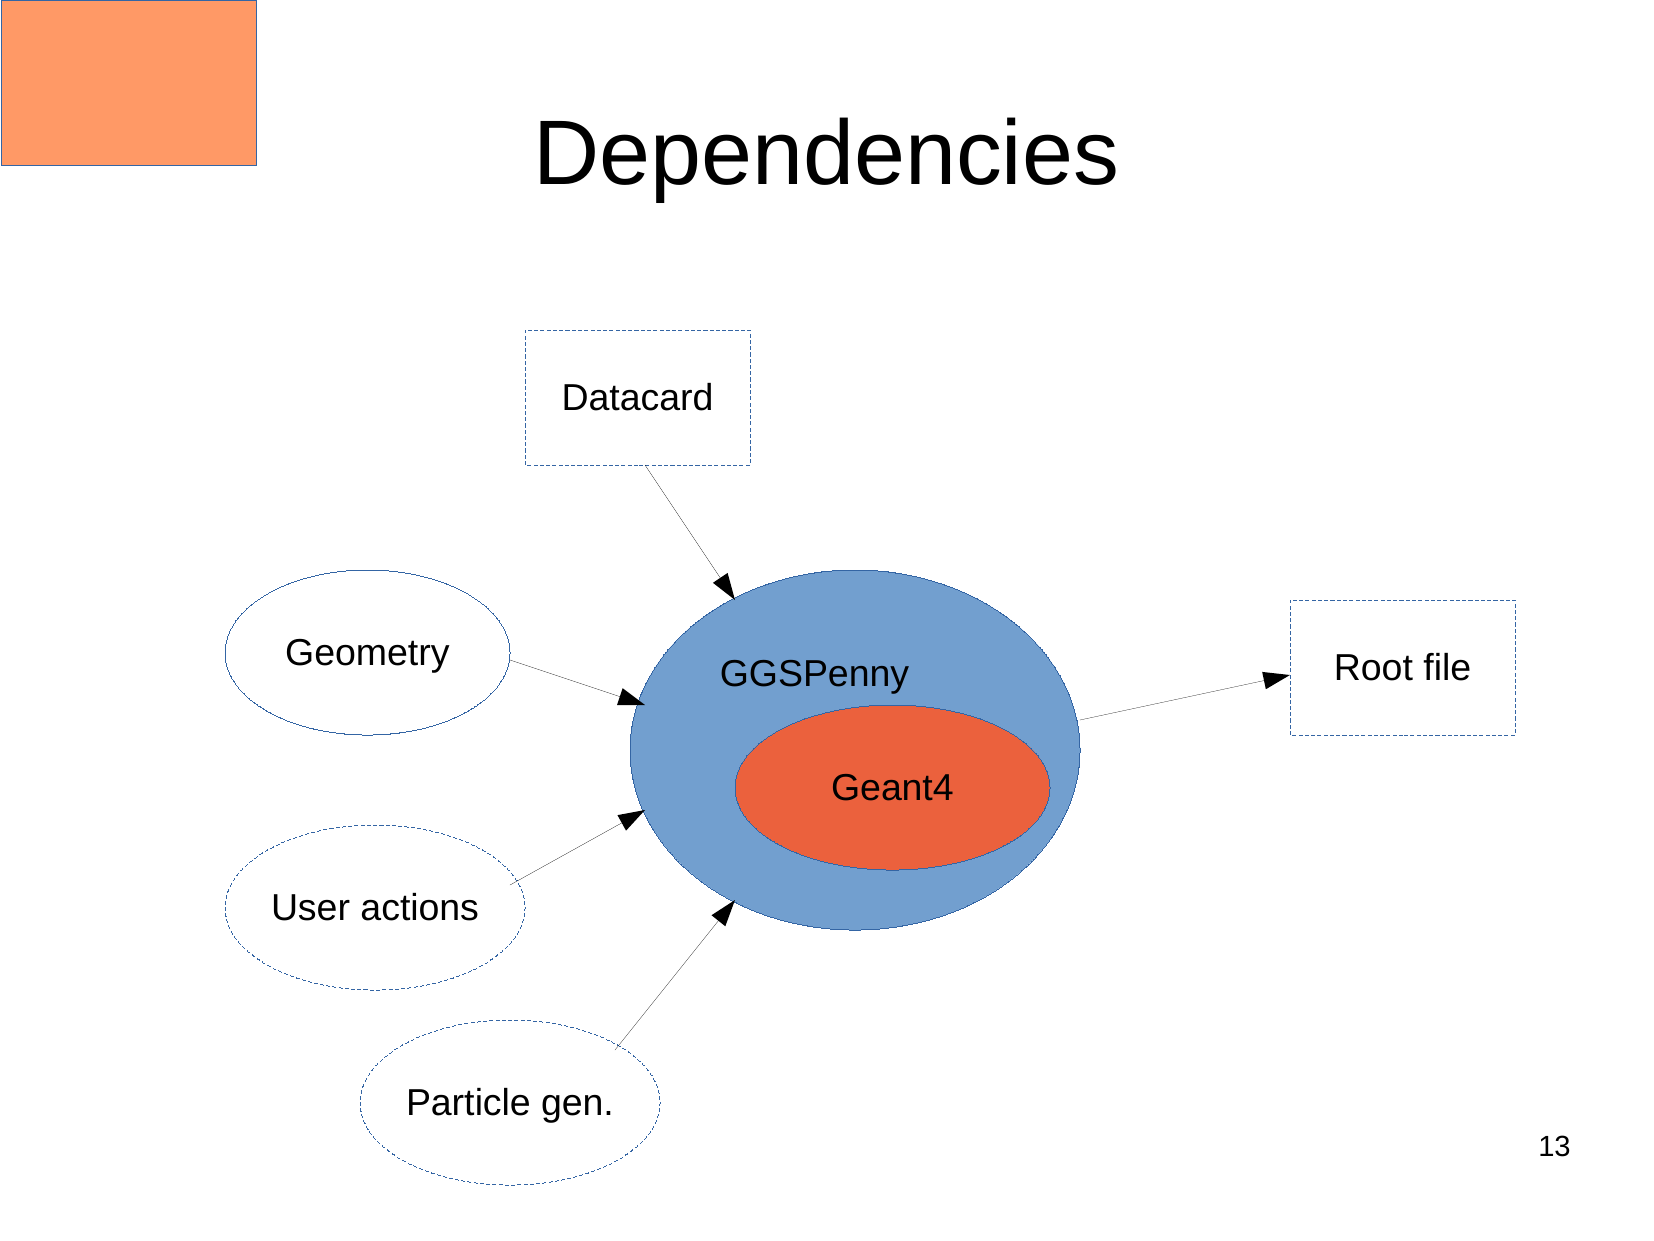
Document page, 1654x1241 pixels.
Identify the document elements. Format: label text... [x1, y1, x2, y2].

text_box Geometry [225, 570, 511, 736]
text_box User actions [225, 825, 526, 991]
text_box [630, 570, 1081, 931]
text_box [1, 0, 257, 166]
text_box Root file [1290, 600, 1516, 736]
text_box Particle gen. [360, 1020, 661, 1186]
text_box Geant4 [735, 705, 1051, 871]
title Dependencies [82, 49, 1571, 257]
text_box GGSPenny [705, 645, 976, 702]
text_box Datacard [525, 330, 751, 466]
